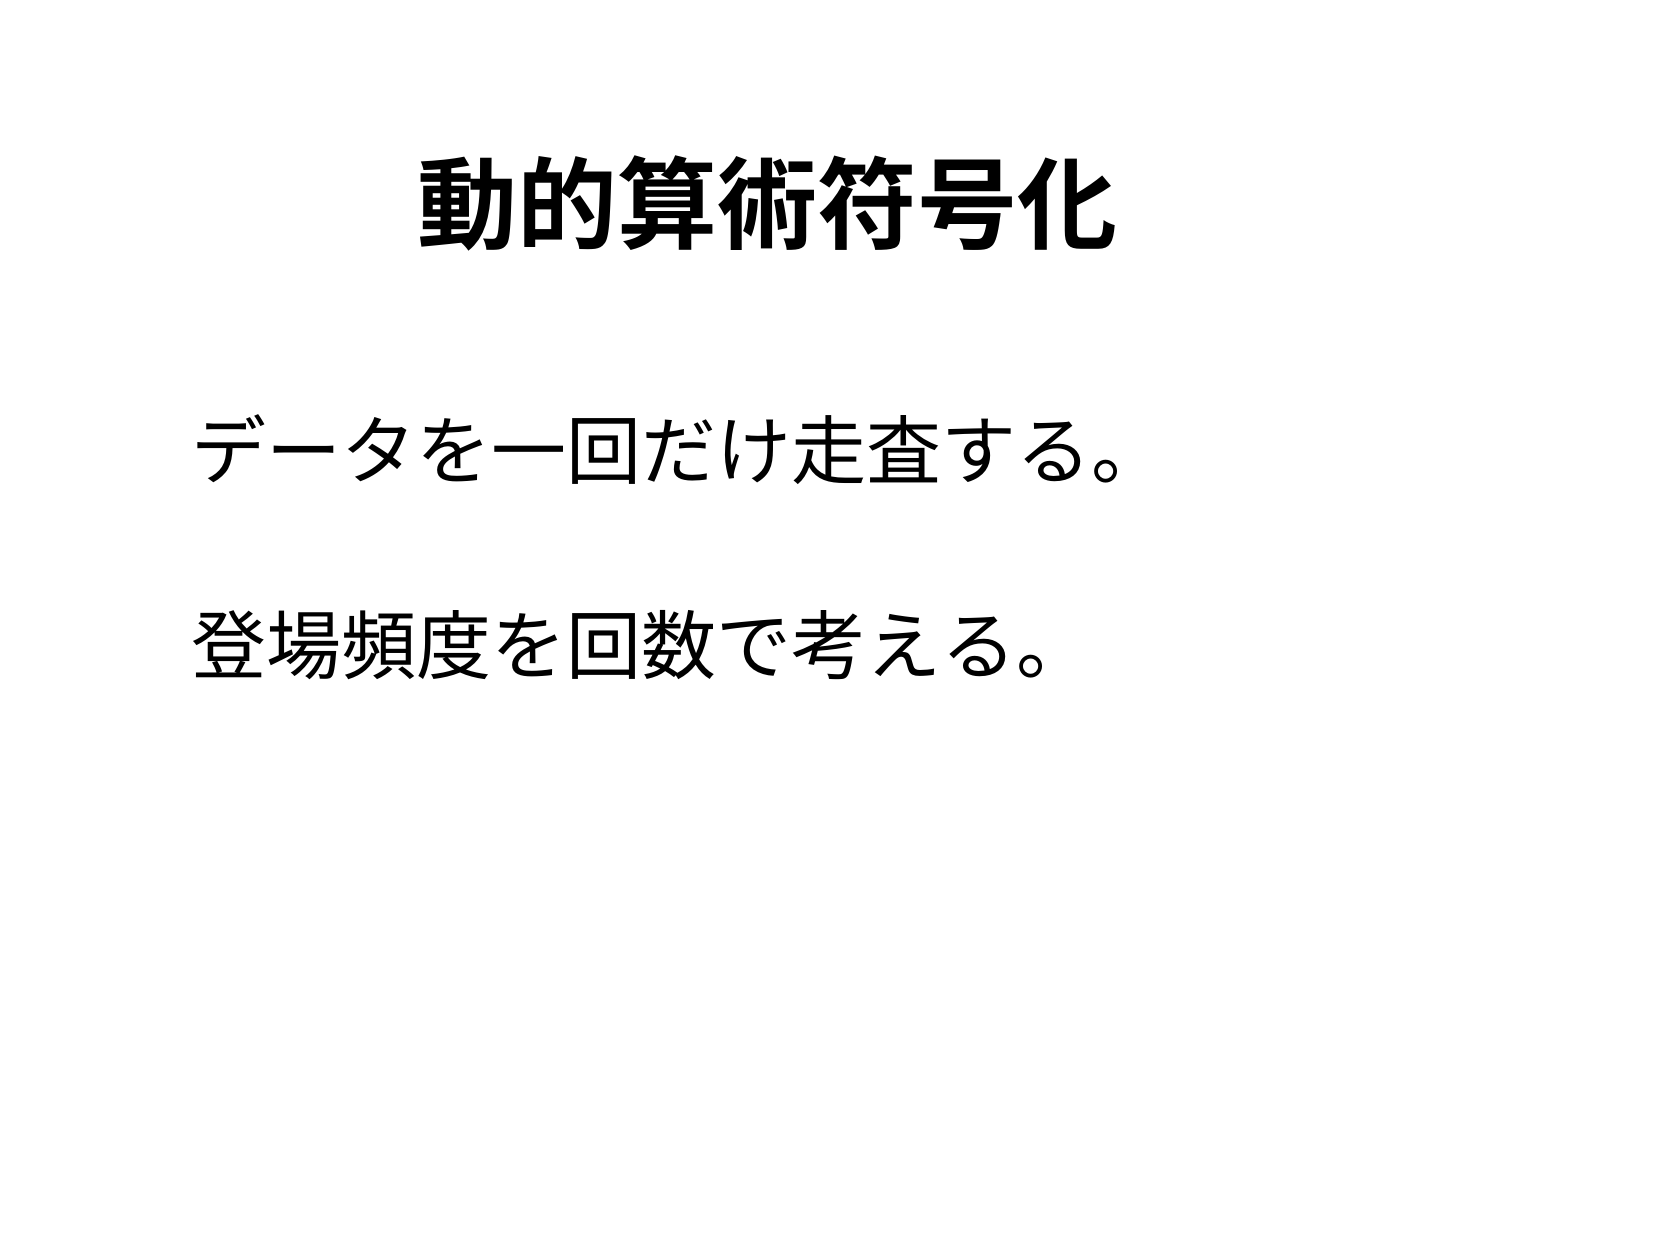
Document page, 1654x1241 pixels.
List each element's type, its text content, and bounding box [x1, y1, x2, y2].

text_box 動的算術符号化 [147, 118, 1388, 237]
text_box データを一回だけ走査する。 登場頻度を回数で考える。 [177, 383, 1418, 739]
